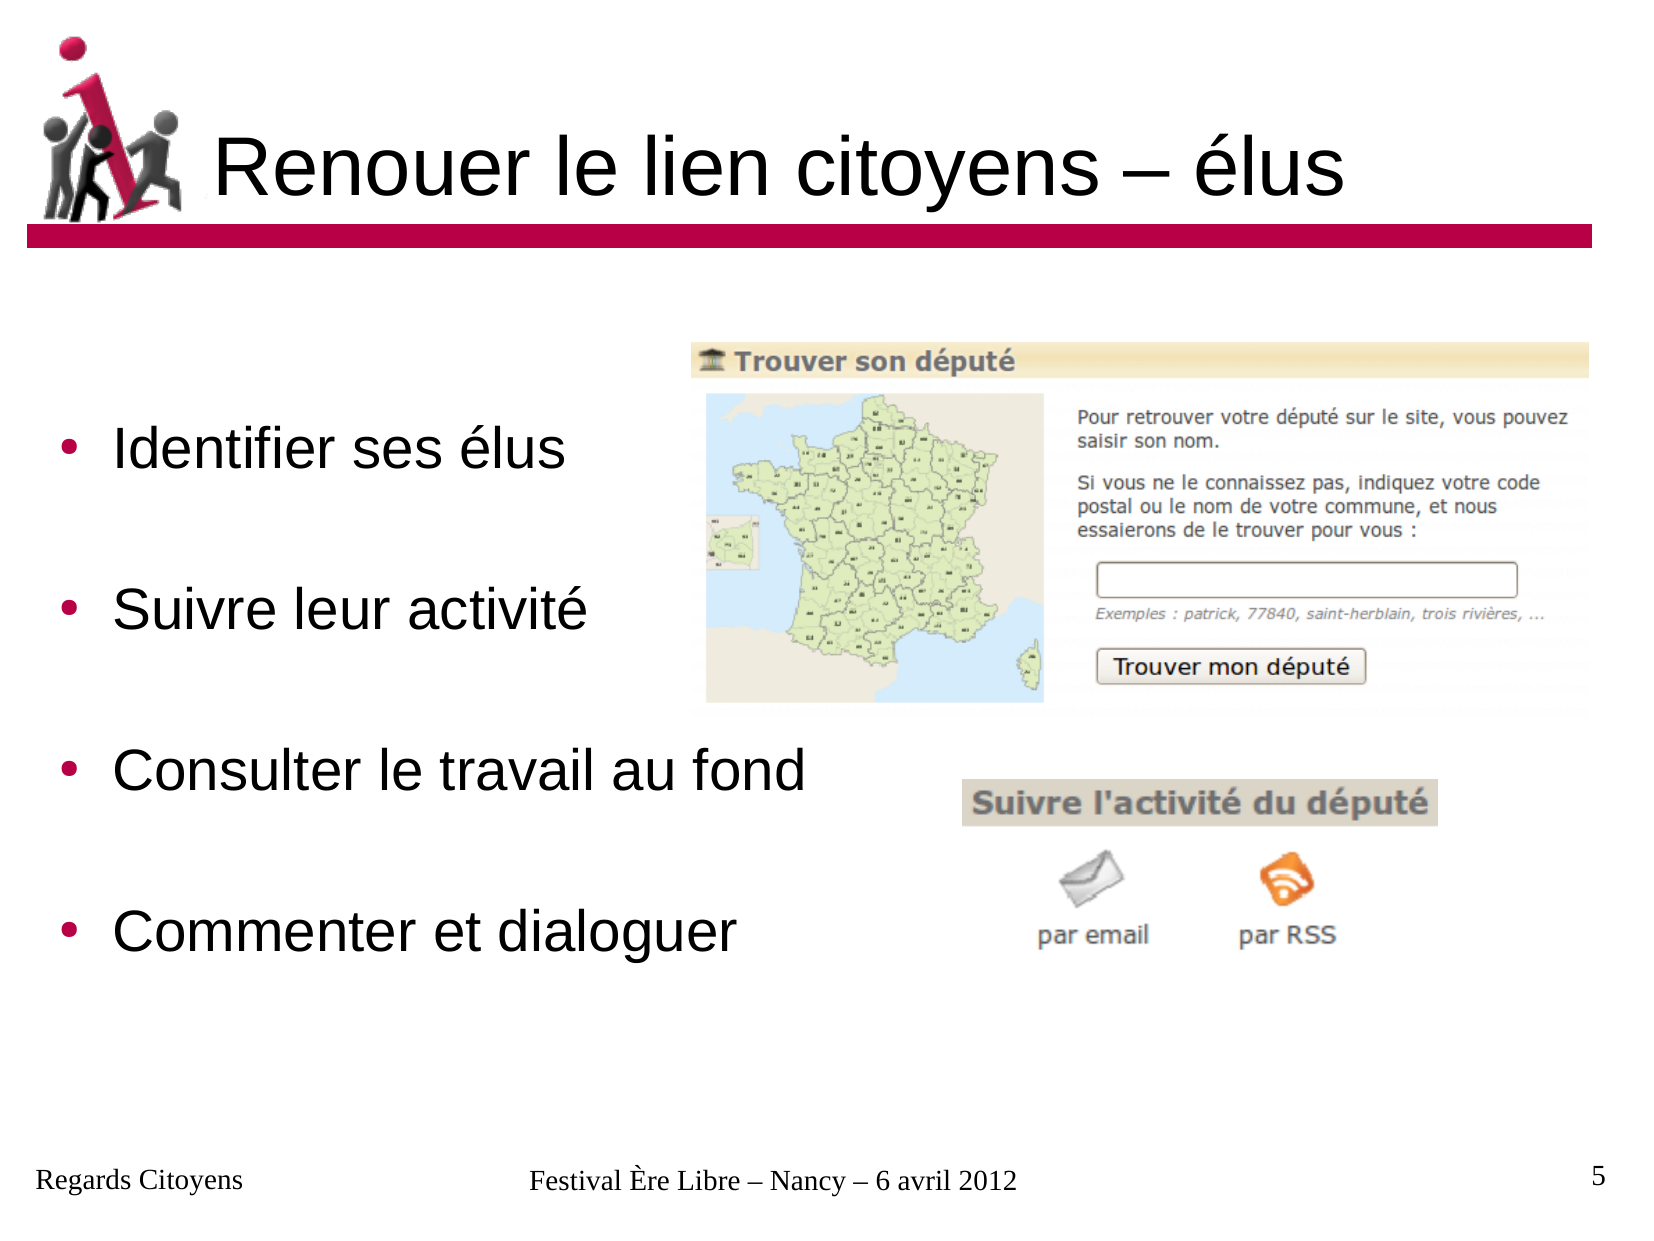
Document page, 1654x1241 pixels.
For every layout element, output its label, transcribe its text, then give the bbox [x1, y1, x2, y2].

picture [691, 342, 1589, 721]
title Renouer le lien citoyens – élus [212, 70, 1601, 264]
list Identifier ses élus Suivre leur activité Consulter le travail au fond Commenter et dialoguer [41, 415, 898, 1235]
picture [27, 31, 208, 224]
picture [962, 779, 1438, 977]
